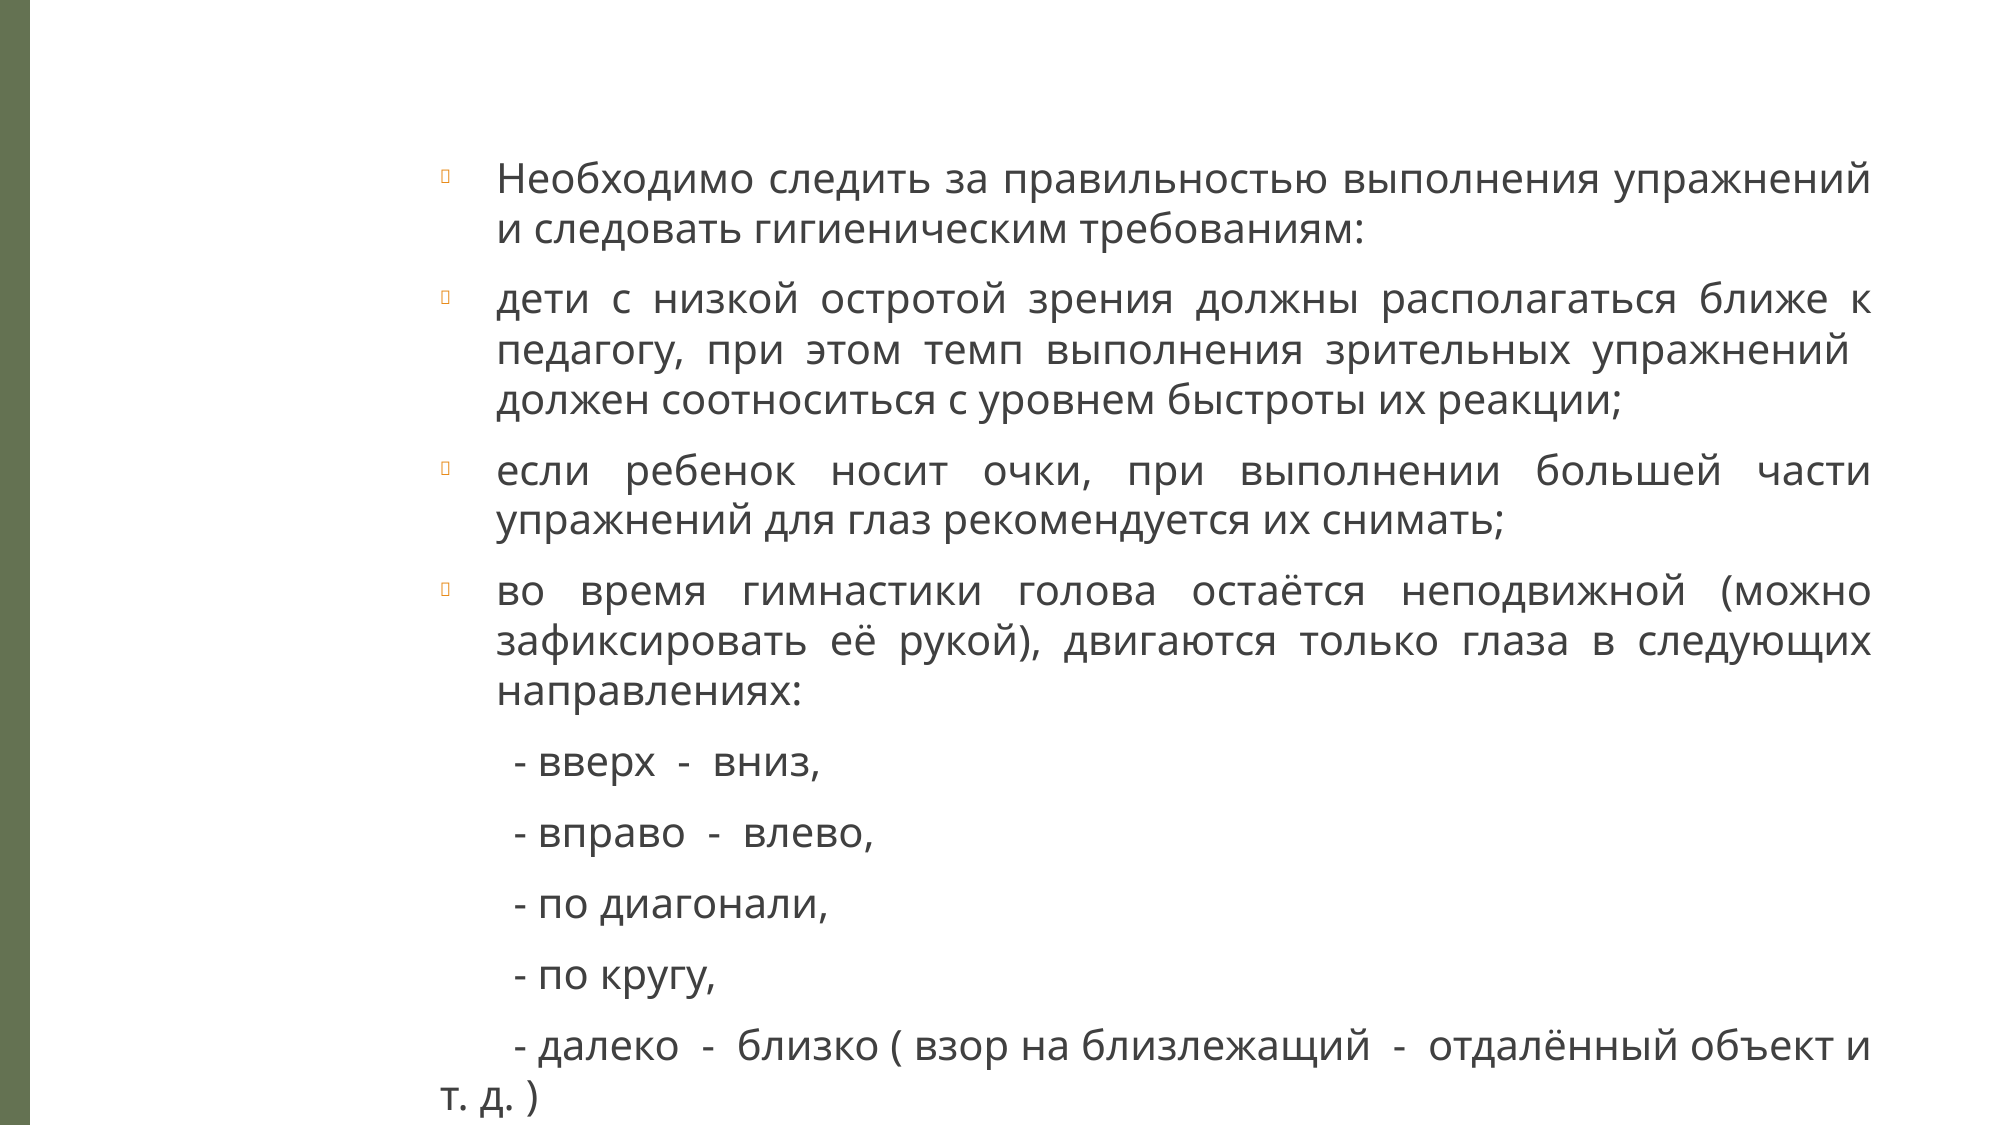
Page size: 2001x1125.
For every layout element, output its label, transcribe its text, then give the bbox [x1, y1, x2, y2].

list Необходимо следить за правильностью выполнения упражнений и следовать гигиеническим требованиям: дети с низкой остротой зрения должны располагаться ближе к педагогу, при этом темп выполнения зрительных упражнений должен соотноситься с уровнем быстроты их реакции; если ребенок носит очки, при выполнении большей части упражнений для глаз рекомендуется их снимать; во время гимнастики голова остаётся неподвижной (можно зафиксировать её рукой), двигаются только глаза в следующих направлениях: - вверх - вниз, - вправо - влево, - по диагонали, - по кругу, - далеко - близко ( взор на близлежащий - отдалённый объект и т. д. ) [424, 136, 1888, 1125]
